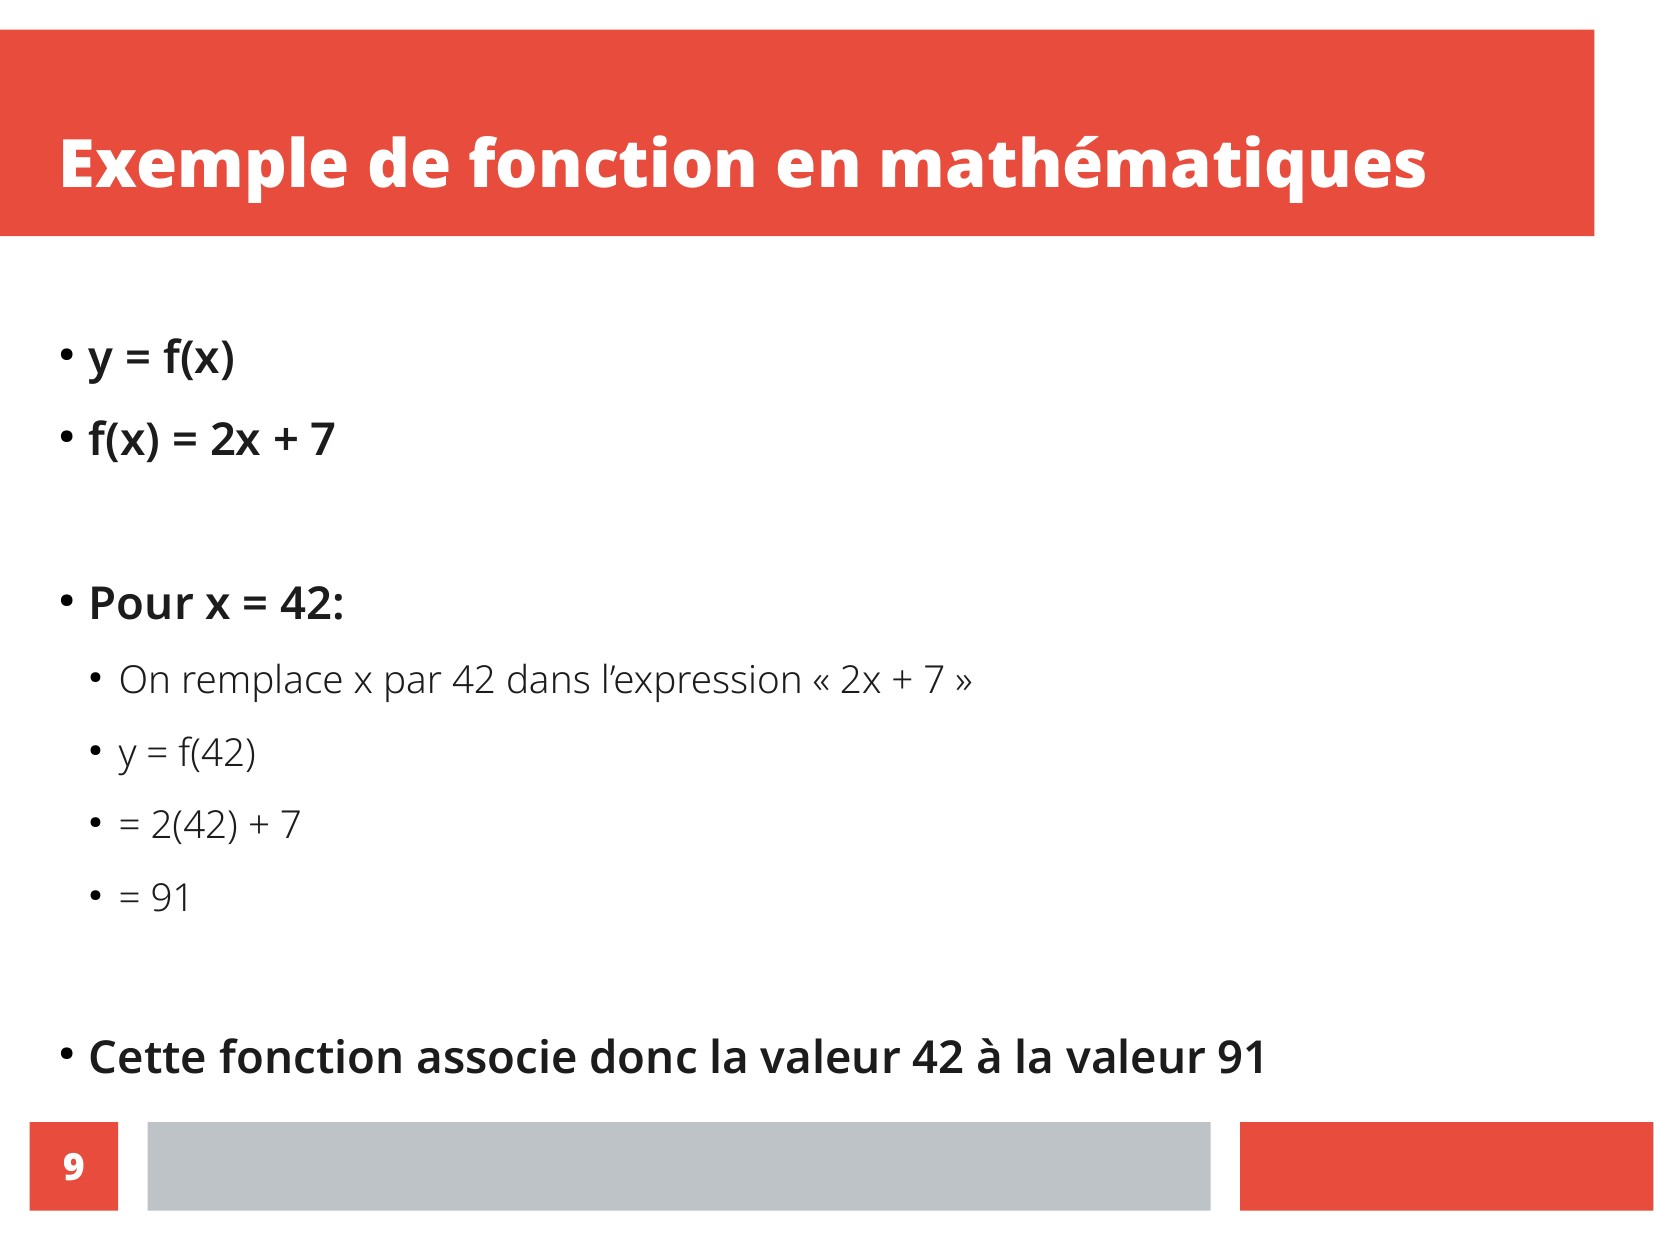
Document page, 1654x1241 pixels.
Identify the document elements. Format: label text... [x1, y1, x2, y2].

list y = f(x) f(x) = 2x + 7 Pour x = 42: On remplace x par 42 dans l’expression « 2x + 7 » y = f(42) = 2(42) + 7 = 91 Cette fonction associe donc la valeur 42 à la valeur 91 [59, 324, 1565, 1093]
title Exemple de fonction en mathématiques [59, 59, 1595, 207]
